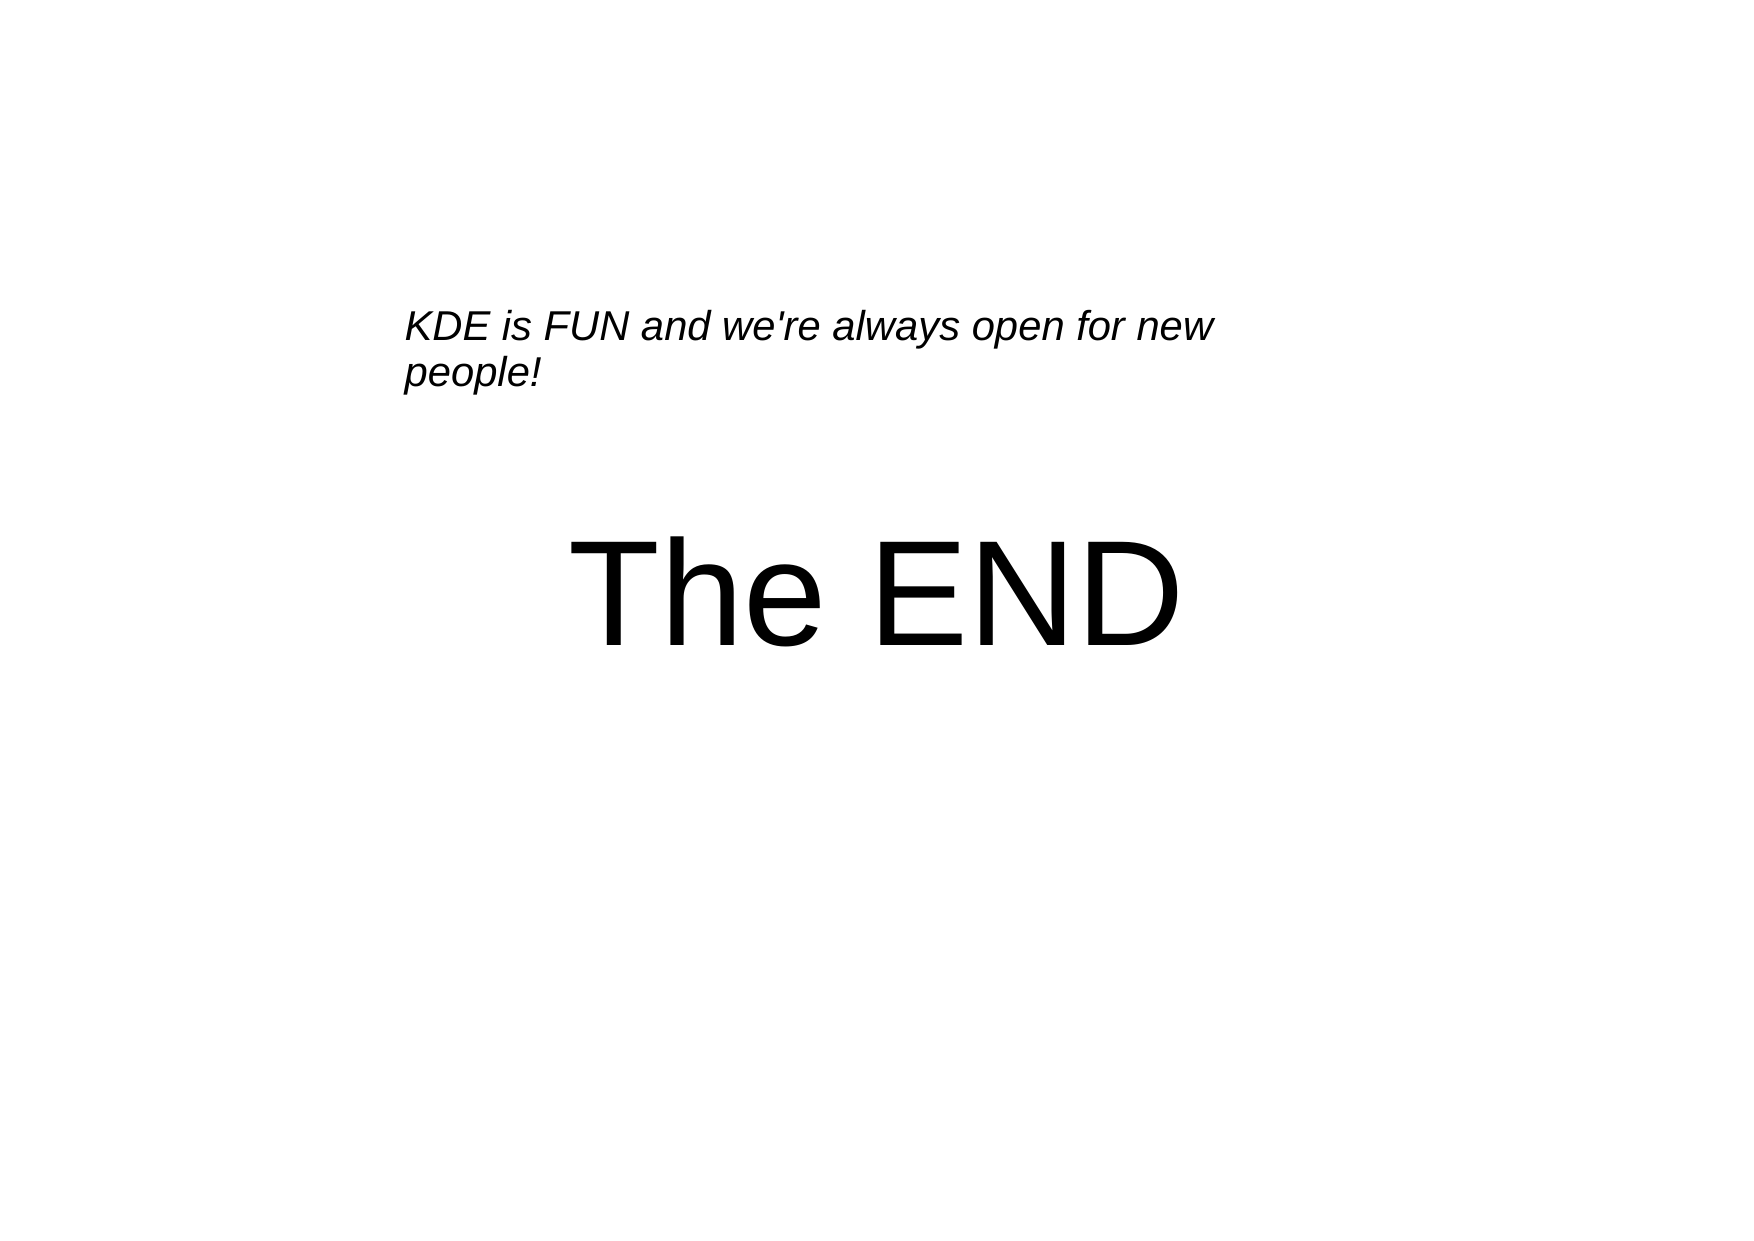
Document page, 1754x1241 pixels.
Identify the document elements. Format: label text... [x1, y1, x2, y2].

text_box The END [537, 501, 1217, 739]
text_box KDE is FUN and we're always open for new people! [389, 295, 1365, 384]
